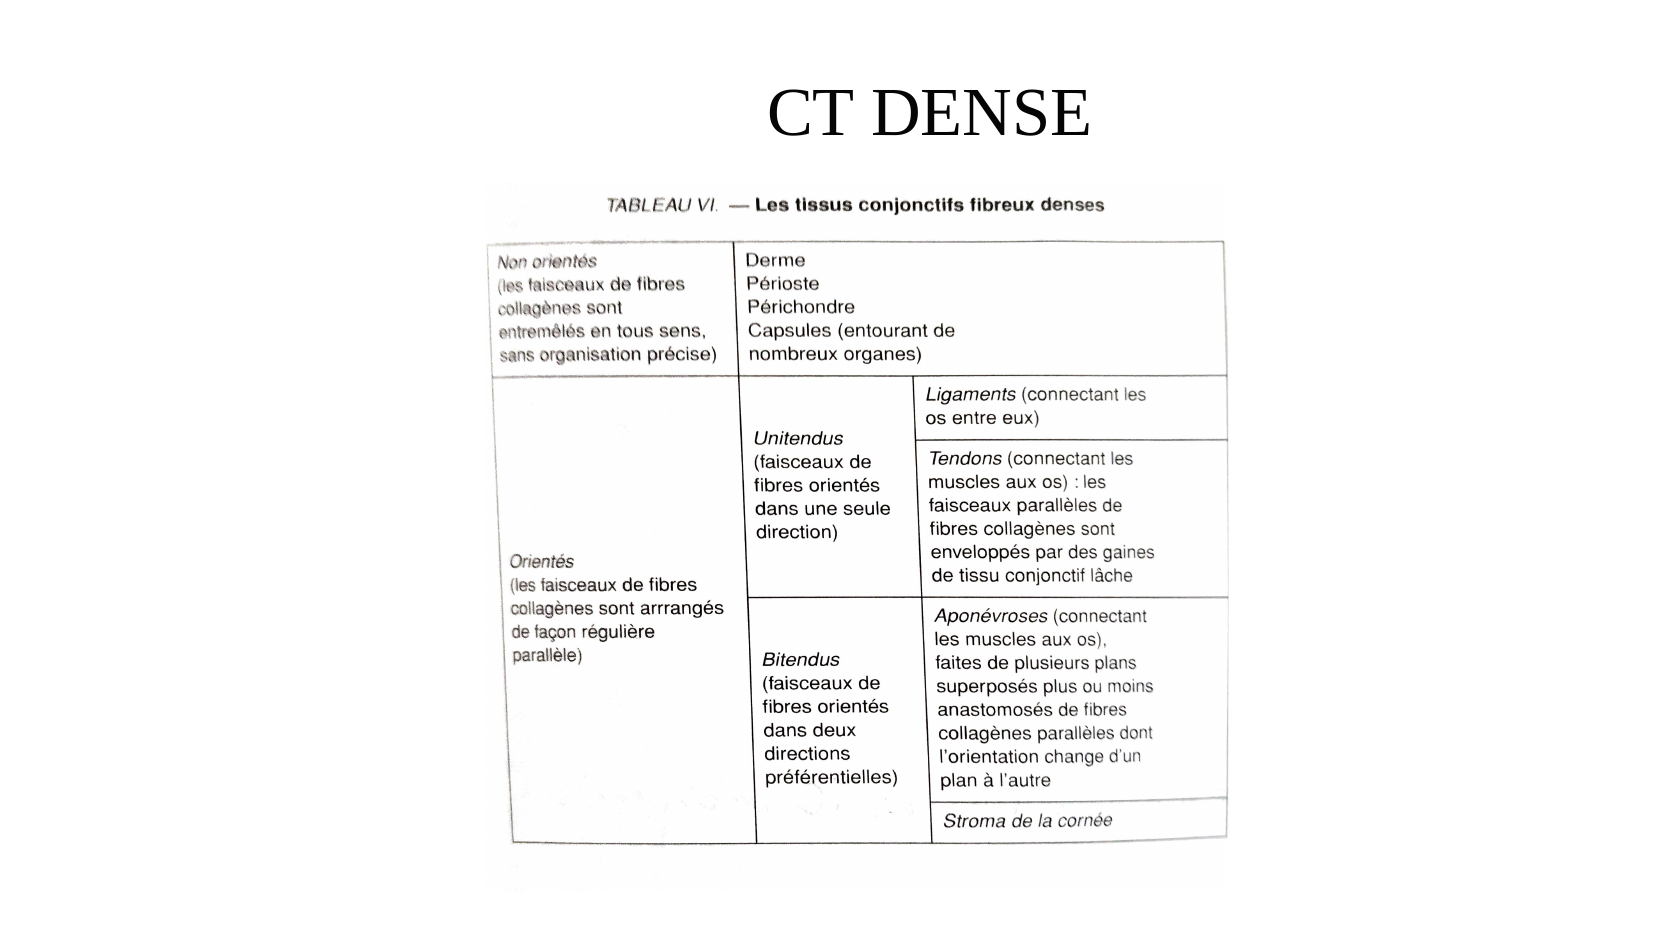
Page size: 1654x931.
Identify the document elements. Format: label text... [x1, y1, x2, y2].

title CT DENSE [265, 35, 1595, 189]
picture [485, 183, 1229, 892]
